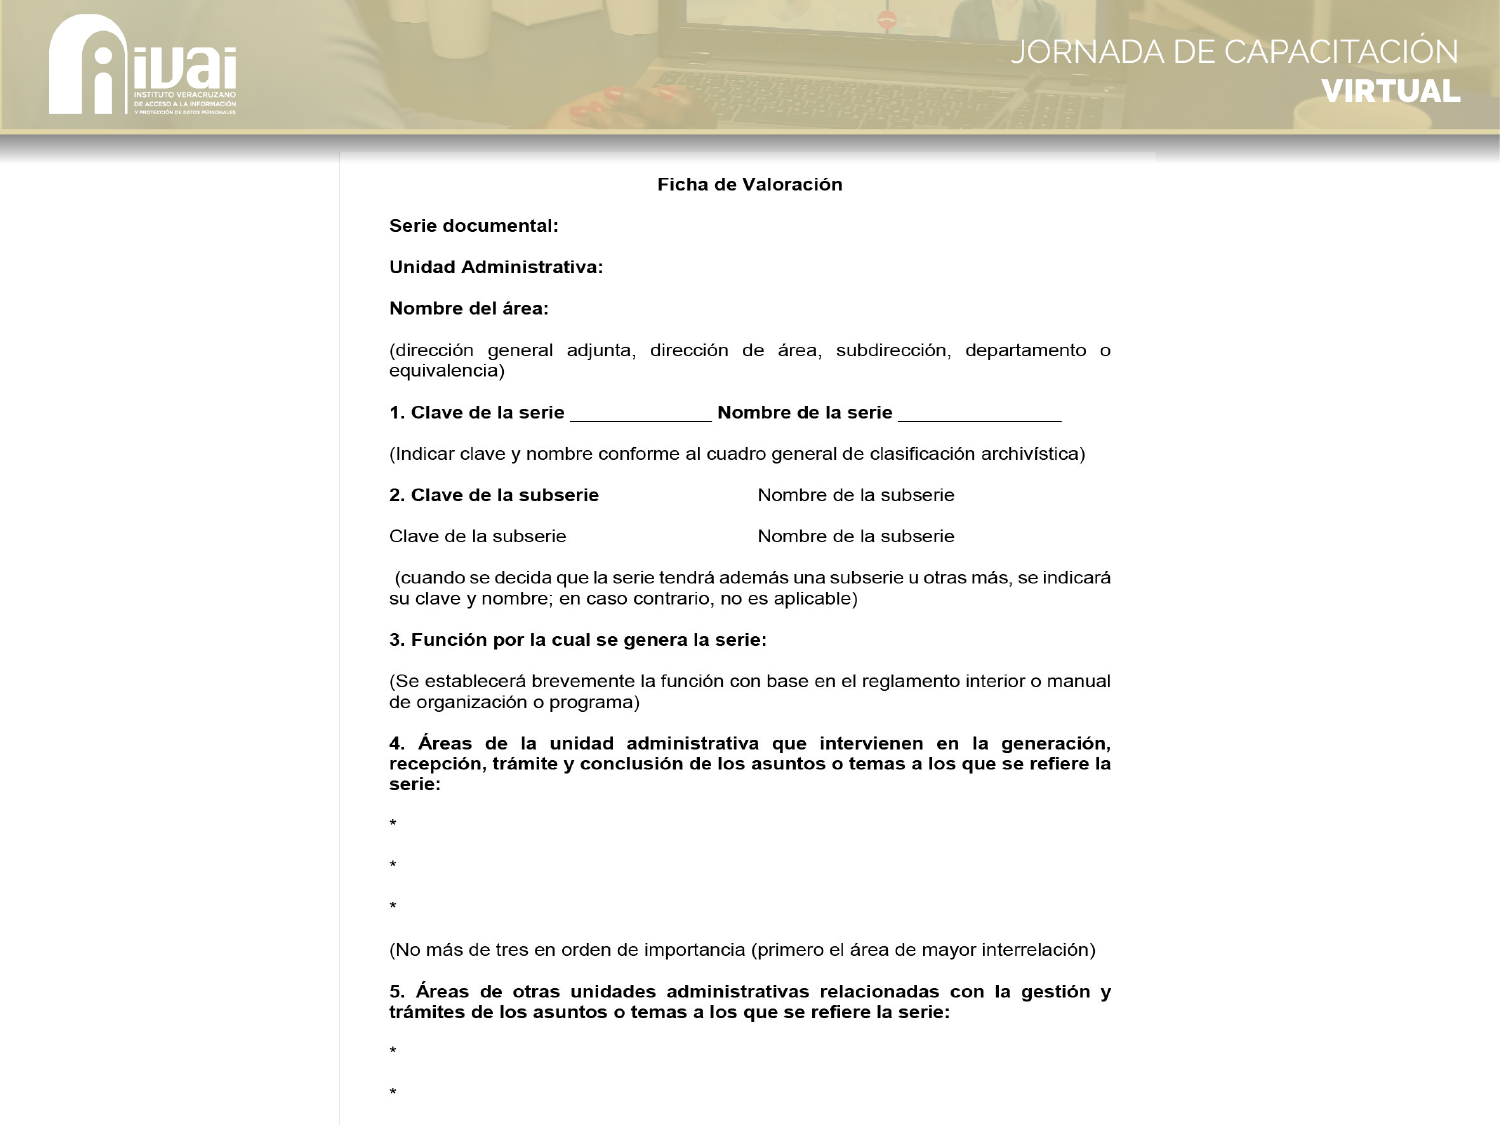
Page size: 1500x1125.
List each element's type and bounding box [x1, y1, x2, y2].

picture [339, 152, 1156, 1125]
